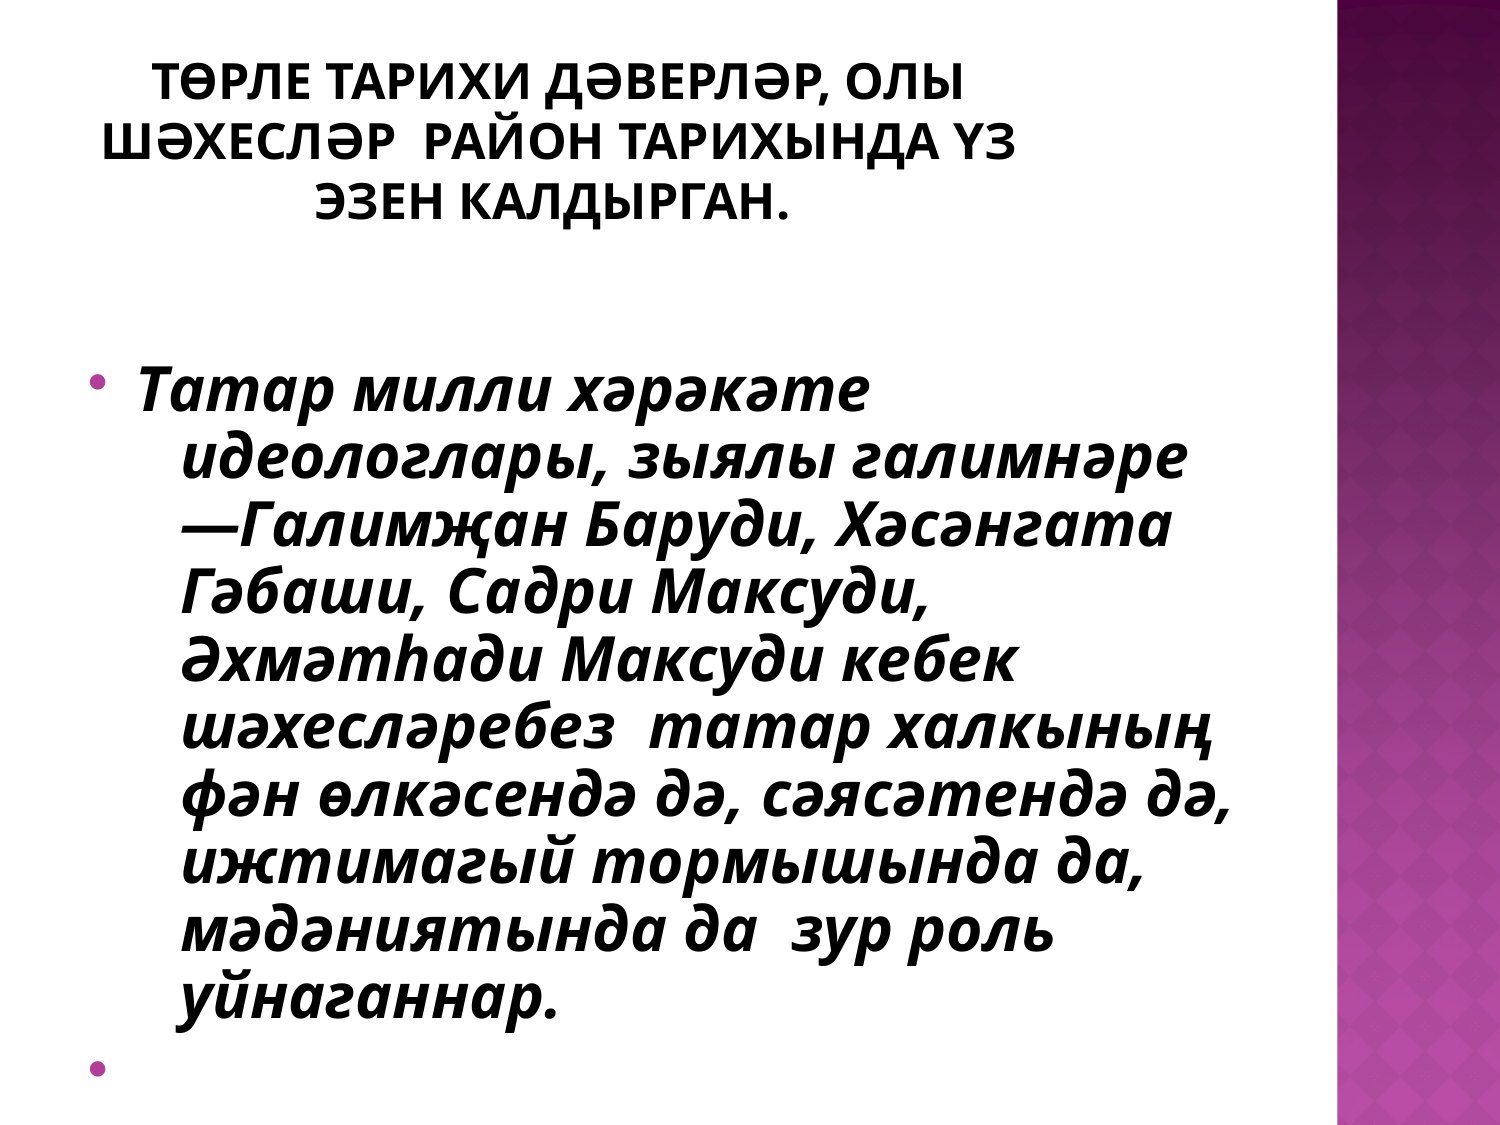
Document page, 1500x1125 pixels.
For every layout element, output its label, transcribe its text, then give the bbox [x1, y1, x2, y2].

list Татар милли хәрәкәте идеологлары, зыялы галимнәре —Галимҗан Баруди, Хәсәнгата Гәбаши, Садри Максуди, Әхмәтһади Максуди кебек шәхесләребез татар халкының фән өлкәсендә дә, сәясәтендә дә, ижтимагый тормышында да, мәдәниятында да зур роль уйнаганнар. [75, 350, 1263, 1068]
title Төрле тарихи дәверләр, олы шәхесләр район тарихында үз эзен калдырган. [75, 37, 1043, 231]
